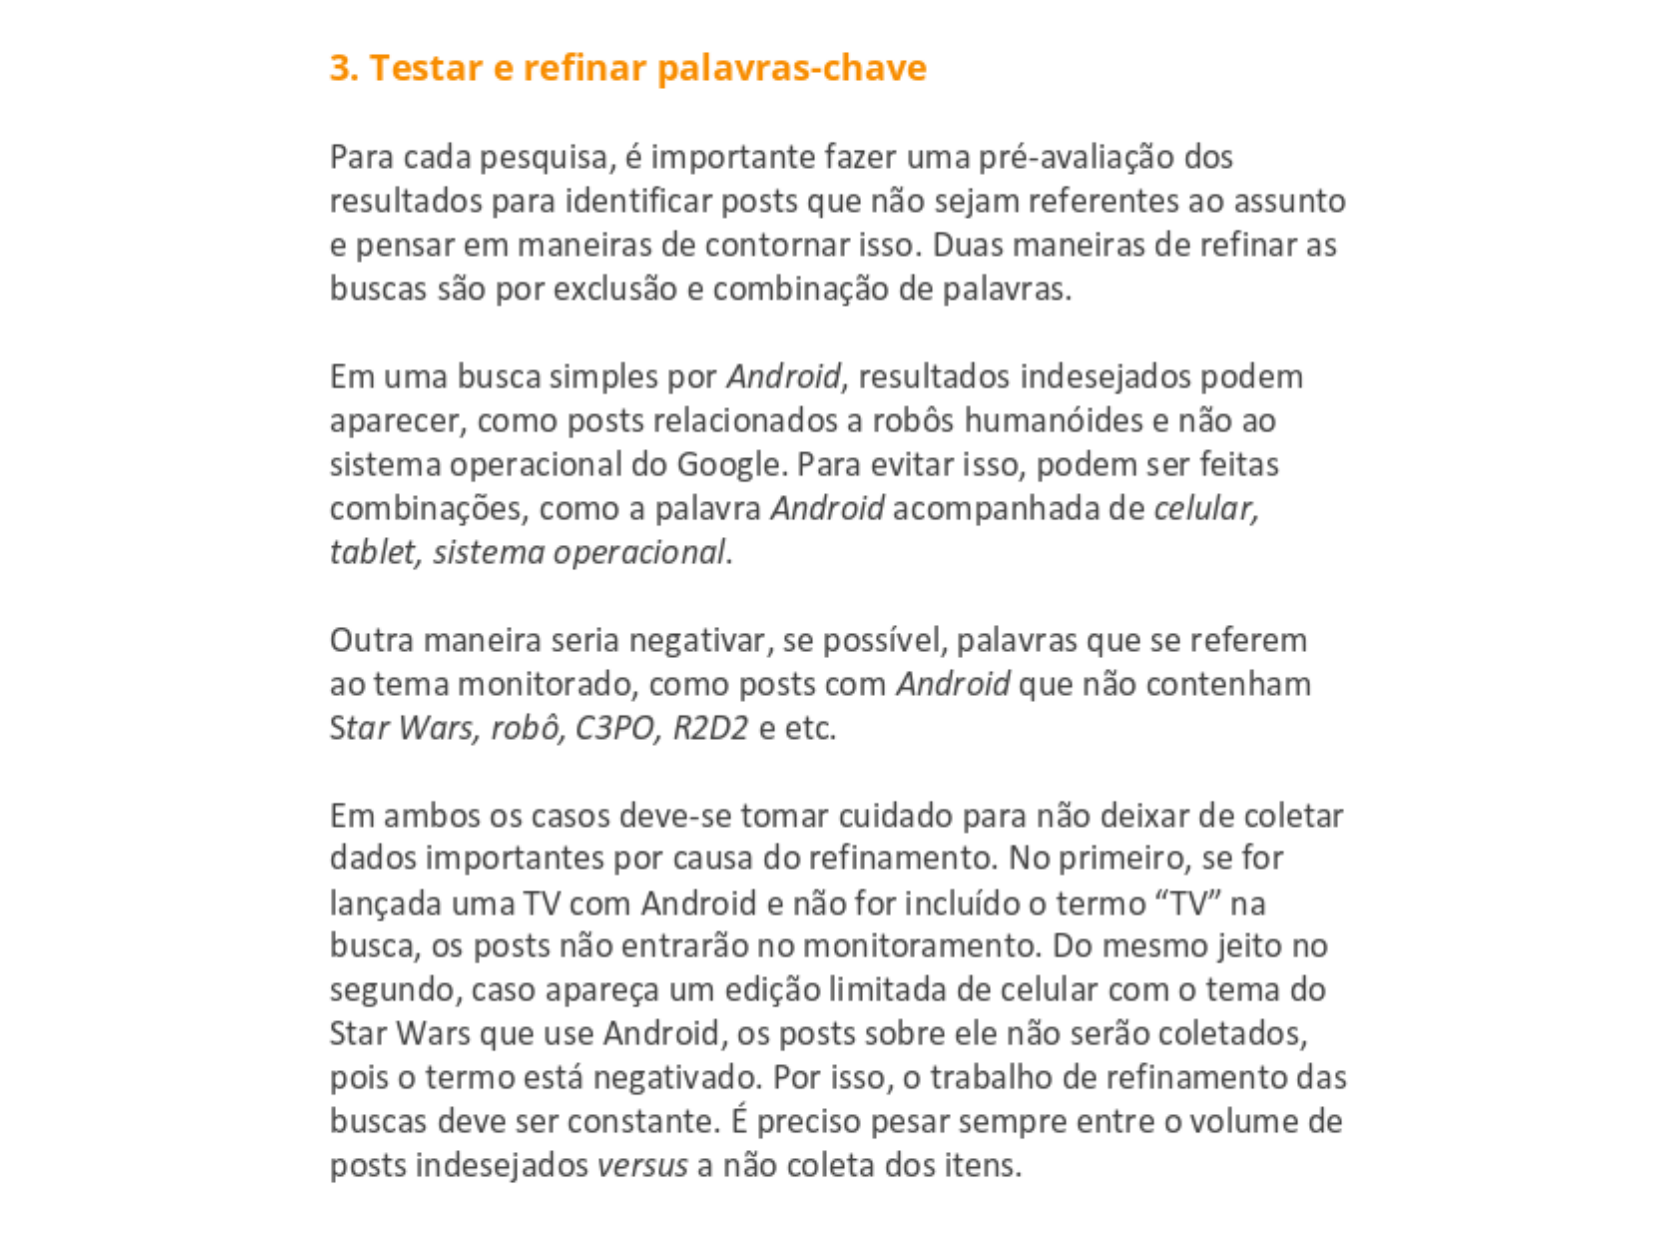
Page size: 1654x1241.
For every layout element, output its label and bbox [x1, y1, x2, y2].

picture [292, 31, 1382, 1205]
